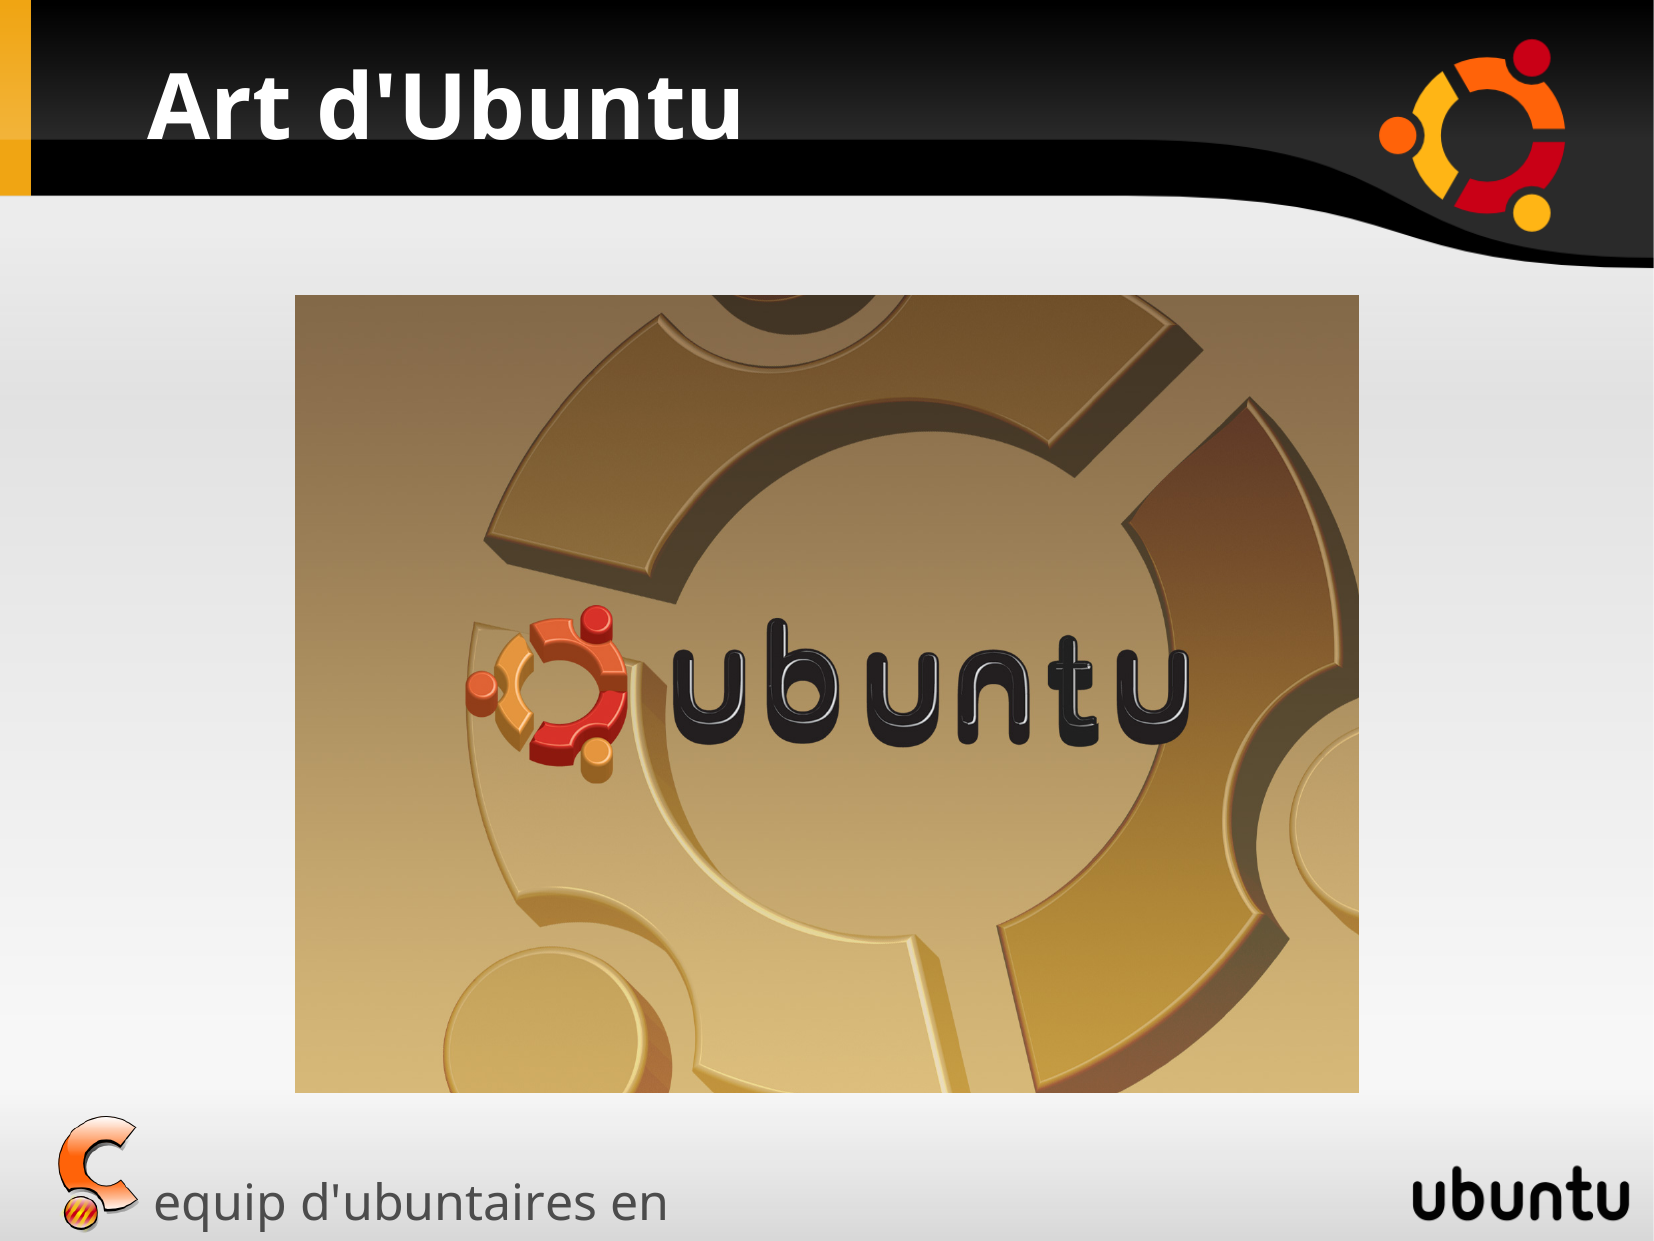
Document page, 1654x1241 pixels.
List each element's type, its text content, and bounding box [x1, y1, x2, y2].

picture [0, 0, 1654, 1241]
title Art d'Ubuntu [0, 0, 1359, 208]
